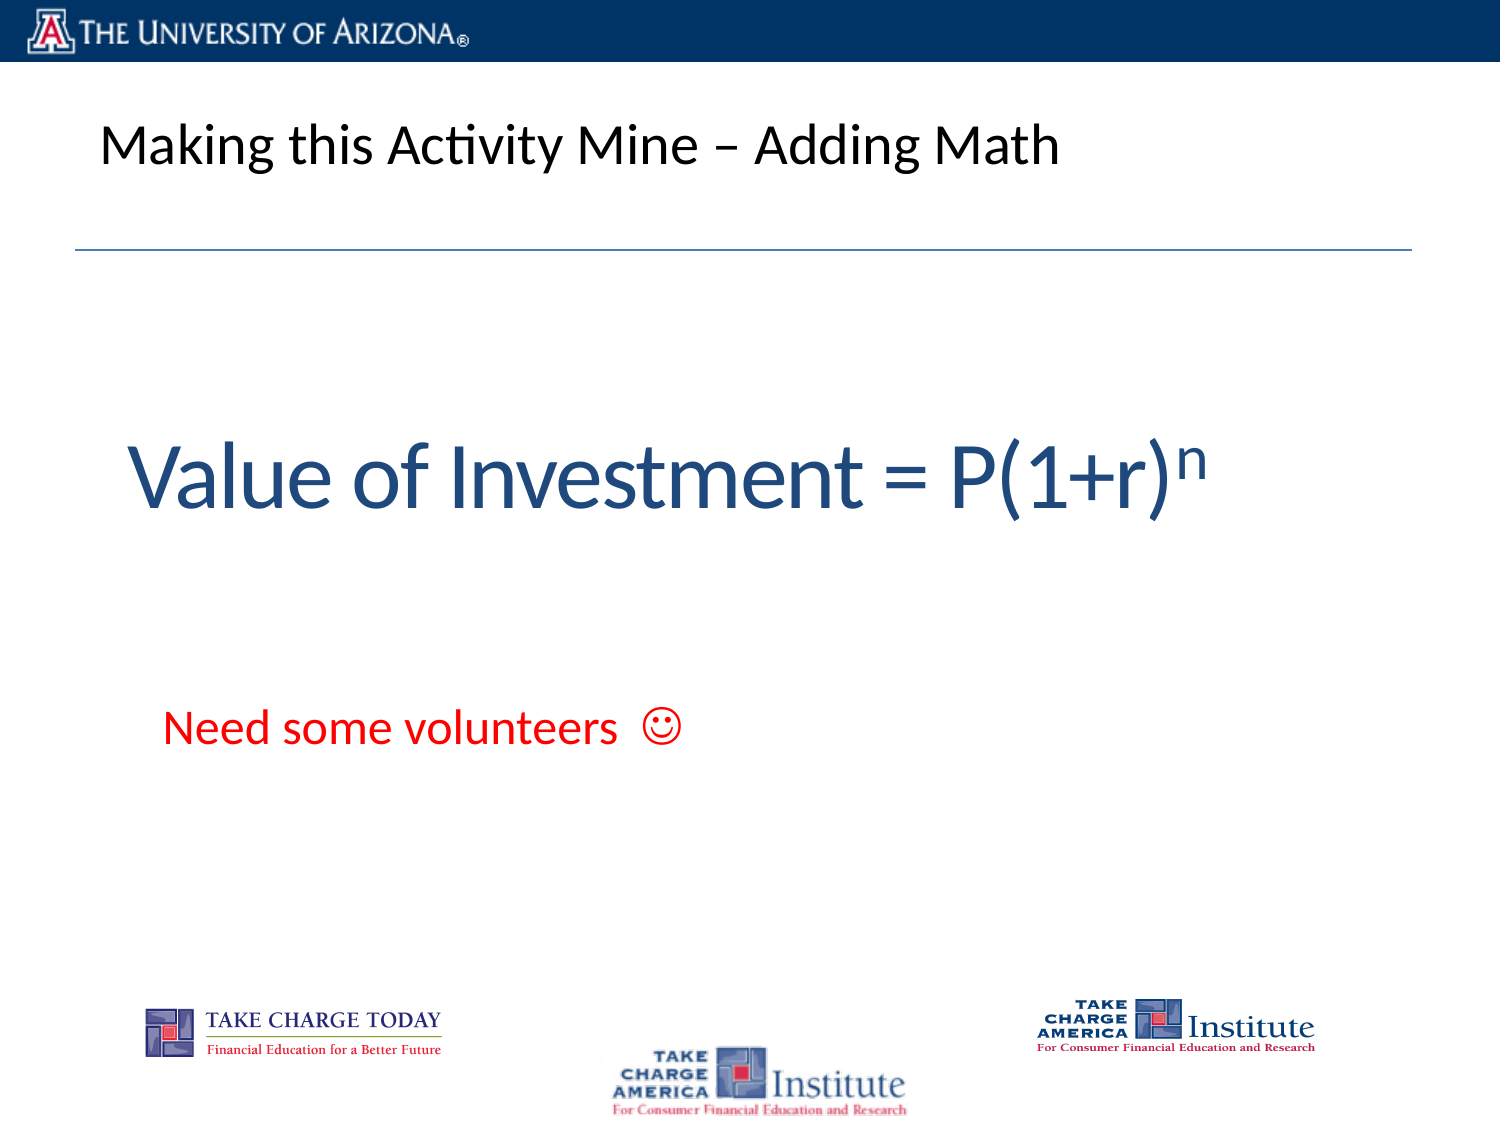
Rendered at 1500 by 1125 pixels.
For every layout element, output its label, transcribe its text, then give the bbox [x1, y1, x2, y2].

text_box Making this Activity Mine – Adding Math [84, 98, 1388, 185]
title Value of Investment = P(1+r)n [112, 349, 1388, 591]
text_box Need some volunteers  [147, 686, 741, 763]
